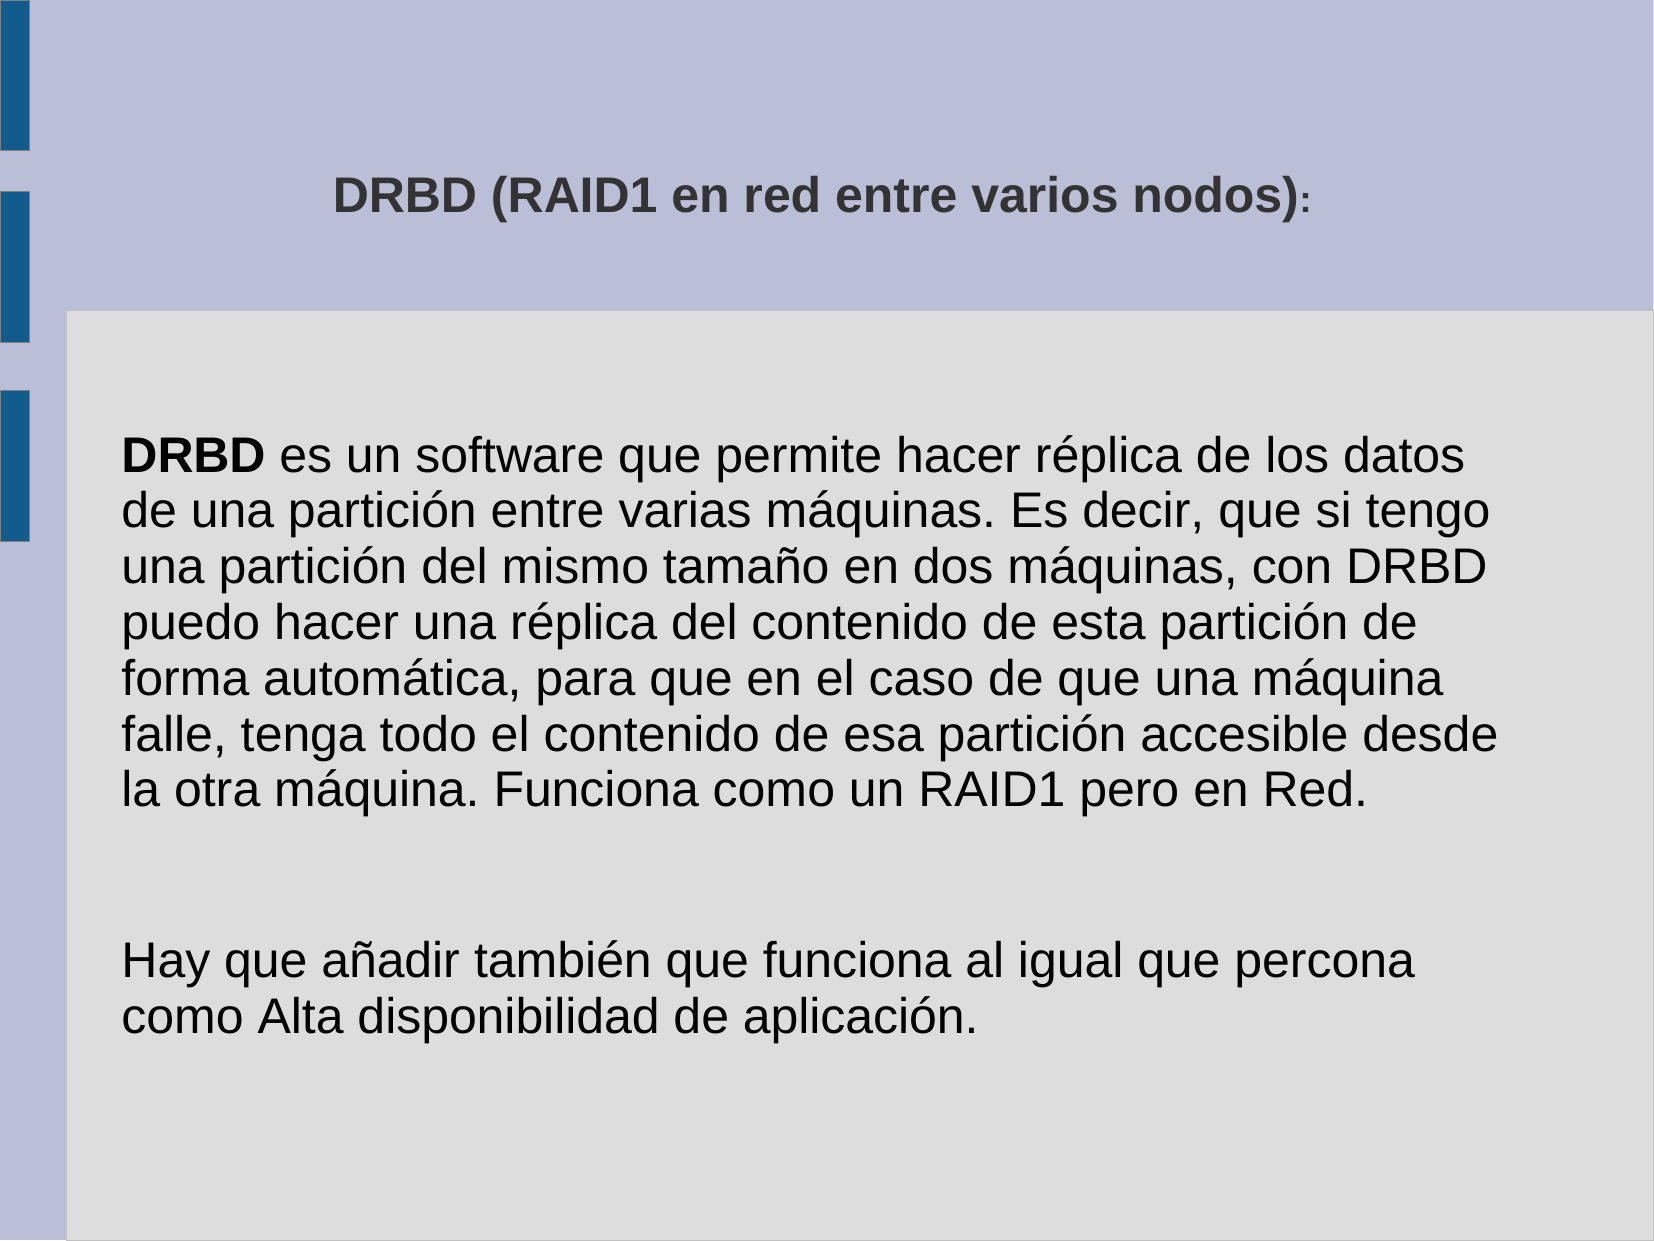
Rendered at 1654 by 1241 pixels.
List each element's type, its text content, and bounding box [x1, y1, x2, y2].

title DRBD (RAID1 en red entre varios nodos): [121, 91, 1534, 299]
list DRBD es un software que permite hacer réplica de los datos de una partición entre varias máquinas. Es decir, que si tengo una partición del mismo tamaño en dos máquinas, con DRBD puedo hacer una réplica del contenido de esta partición de forma automática, para que en el caso de que una máquina falle, tenga todo el contenido de esa partición accesible desde la otra máquina. Funciona como un RAID1 pero en Red. Hay que añadir también que funciona al igual que percona como Alta disponibilidad de aplicación. [121, 344, 1534, 1127]
